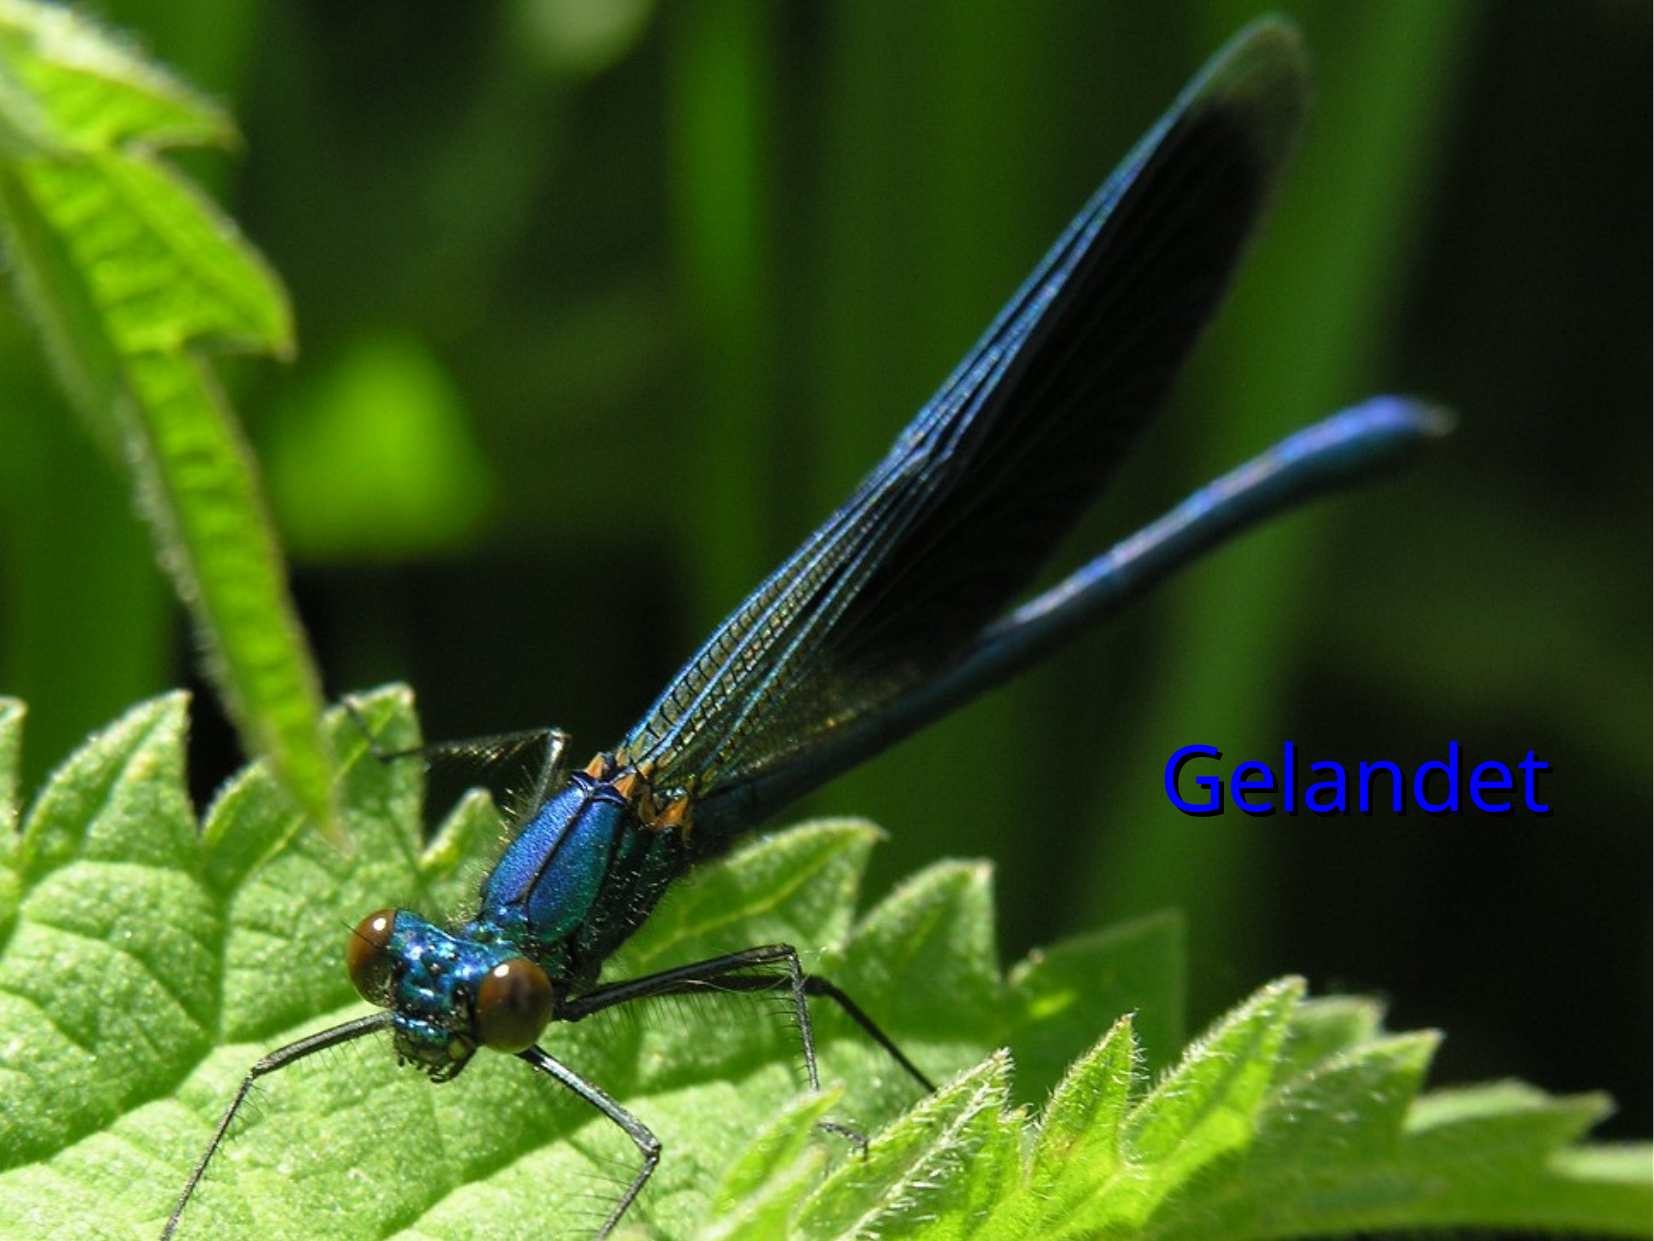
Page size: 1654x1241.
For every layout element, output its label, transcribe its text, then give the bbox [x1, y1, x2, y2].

picture [0, 0, 1654, 1241]
title Gelandet [968, 666, 1654, 886]
